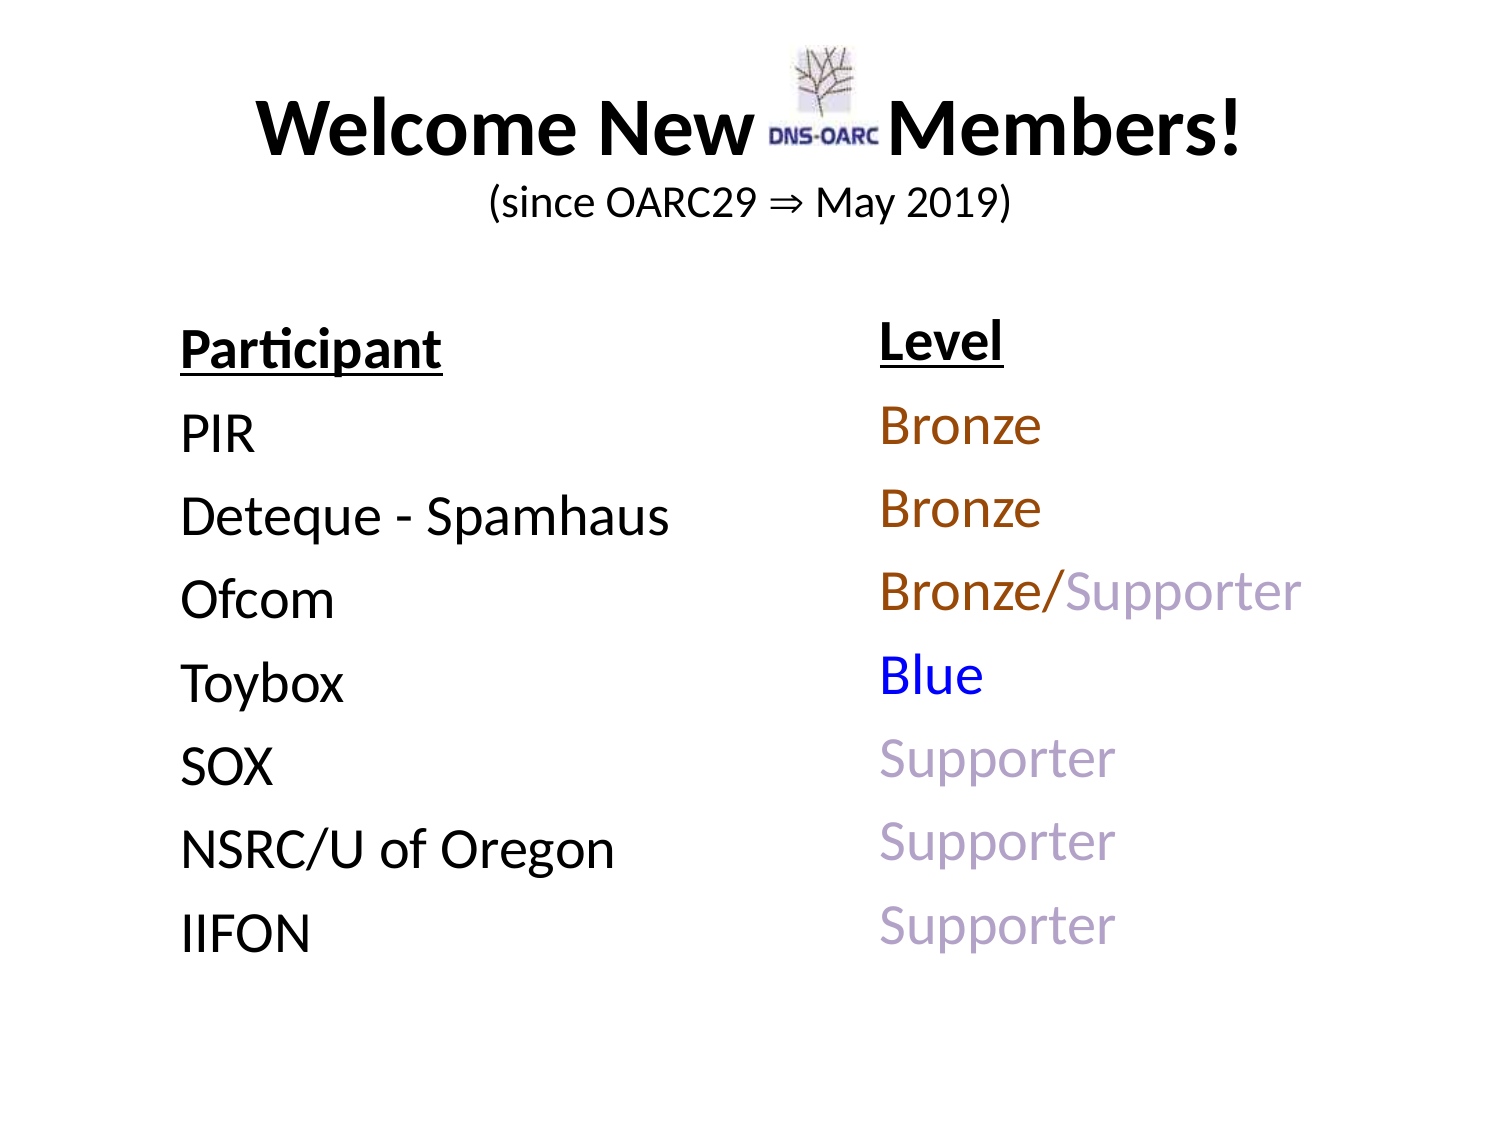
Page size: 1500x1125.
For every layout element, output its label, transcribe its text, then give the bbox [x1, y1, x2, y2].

picture [768, 45, 880, 146]
title Welcome New Members! (since OARC29 ⇒ May 2019) [75, 24, 1426, 275]
list Level Bronze Bronze Bronze/Supporter Blue Supporter Supporter Supporter [825, 295, 1456, 1036]
list Participant PIR Deteque - Spamhaus Ofcom Toybox SOX NSRC/U of Oregon IIFON [165, 303, 861, 1089]
